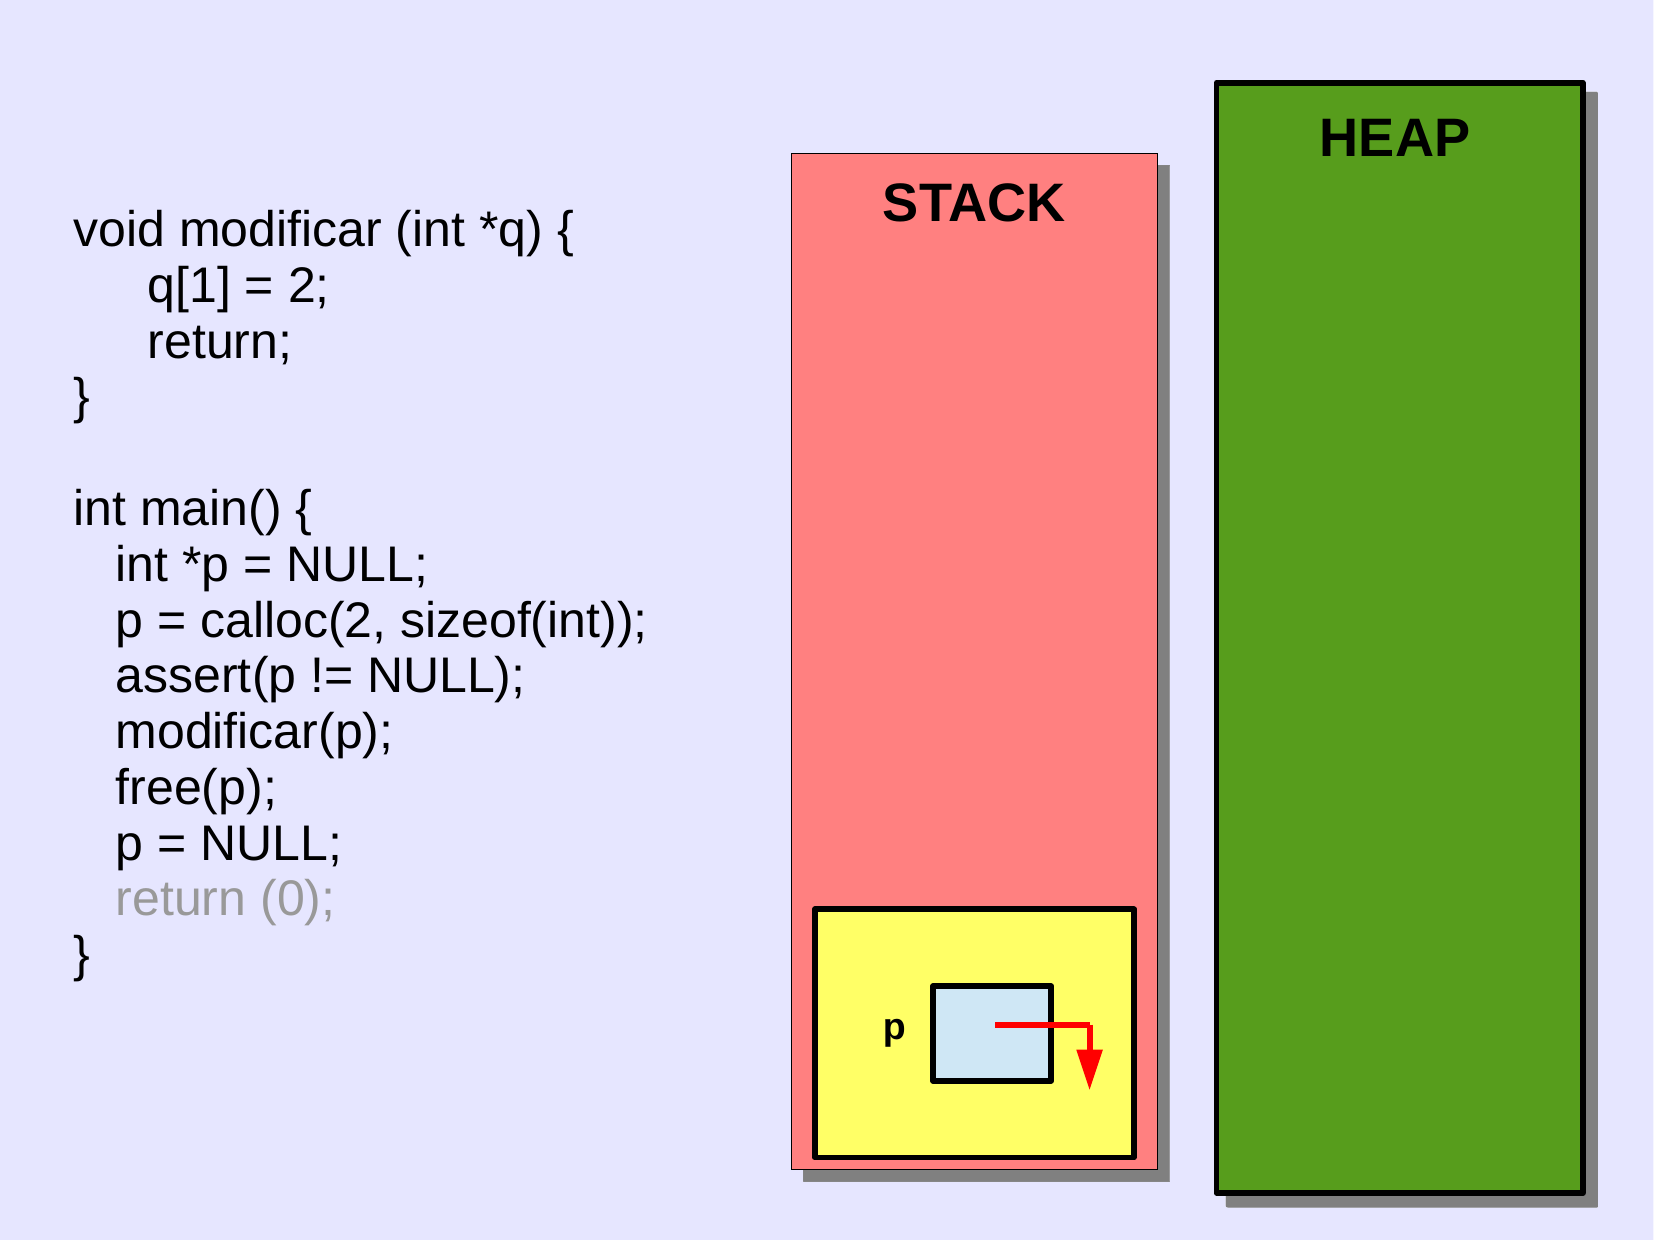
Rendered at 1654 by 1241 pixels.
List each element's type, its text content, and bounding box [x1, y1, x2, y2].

text_box [791, 153, 1158, 1170]
text_box [1216, 82, 1583, 1193]
text_box void modificar (int *q) { q[1] = 2; return; } int main() { int *p = NULL; p = calloc(2, sizeof(int)); assert(p != NULL); modificar(p); free(p); p = NULL; return (0); } [59, 82, 792, 1032]
text_box HEAP [1305, 100, 1565, 176]
text_box p [868, 998, 928, 1055]
text_box STACK [868, 165, 1128, 241]
